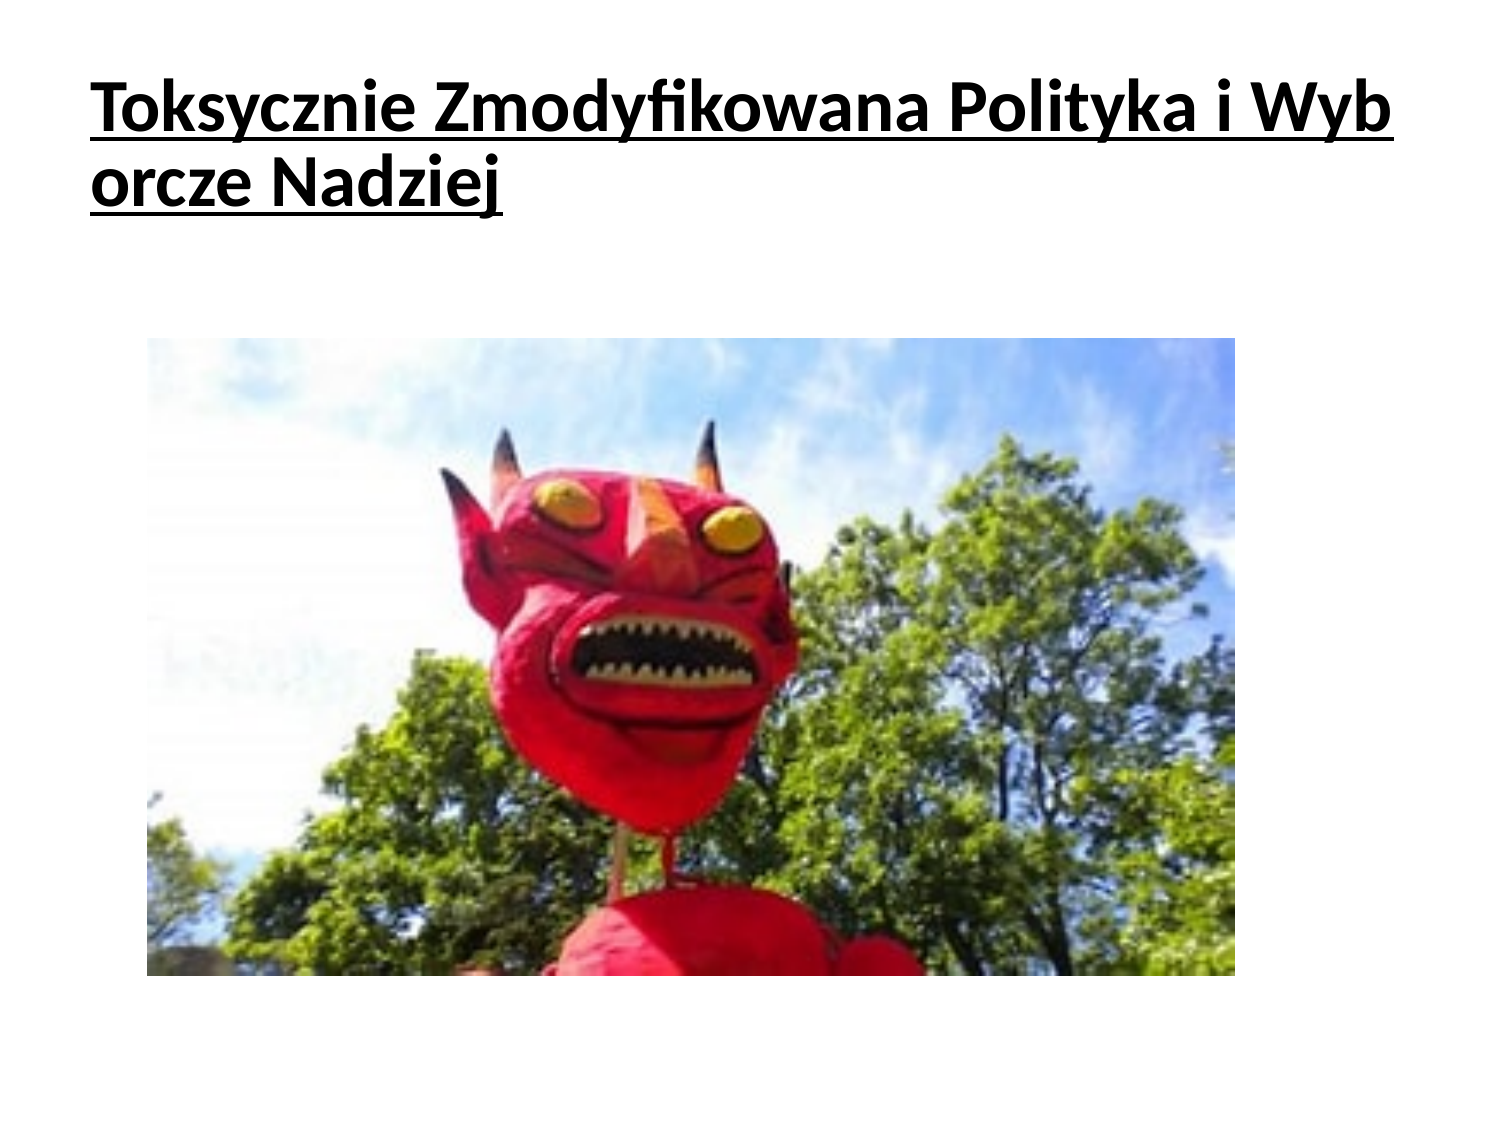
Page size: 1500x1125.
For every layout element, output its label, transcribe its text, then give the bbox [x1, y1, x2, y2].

title Toksycznie Zmodyfikowana Polityka i Wyborcze Nadziej [75, 45, 1426, 339]
picture [147, 338, 1235, 976]
